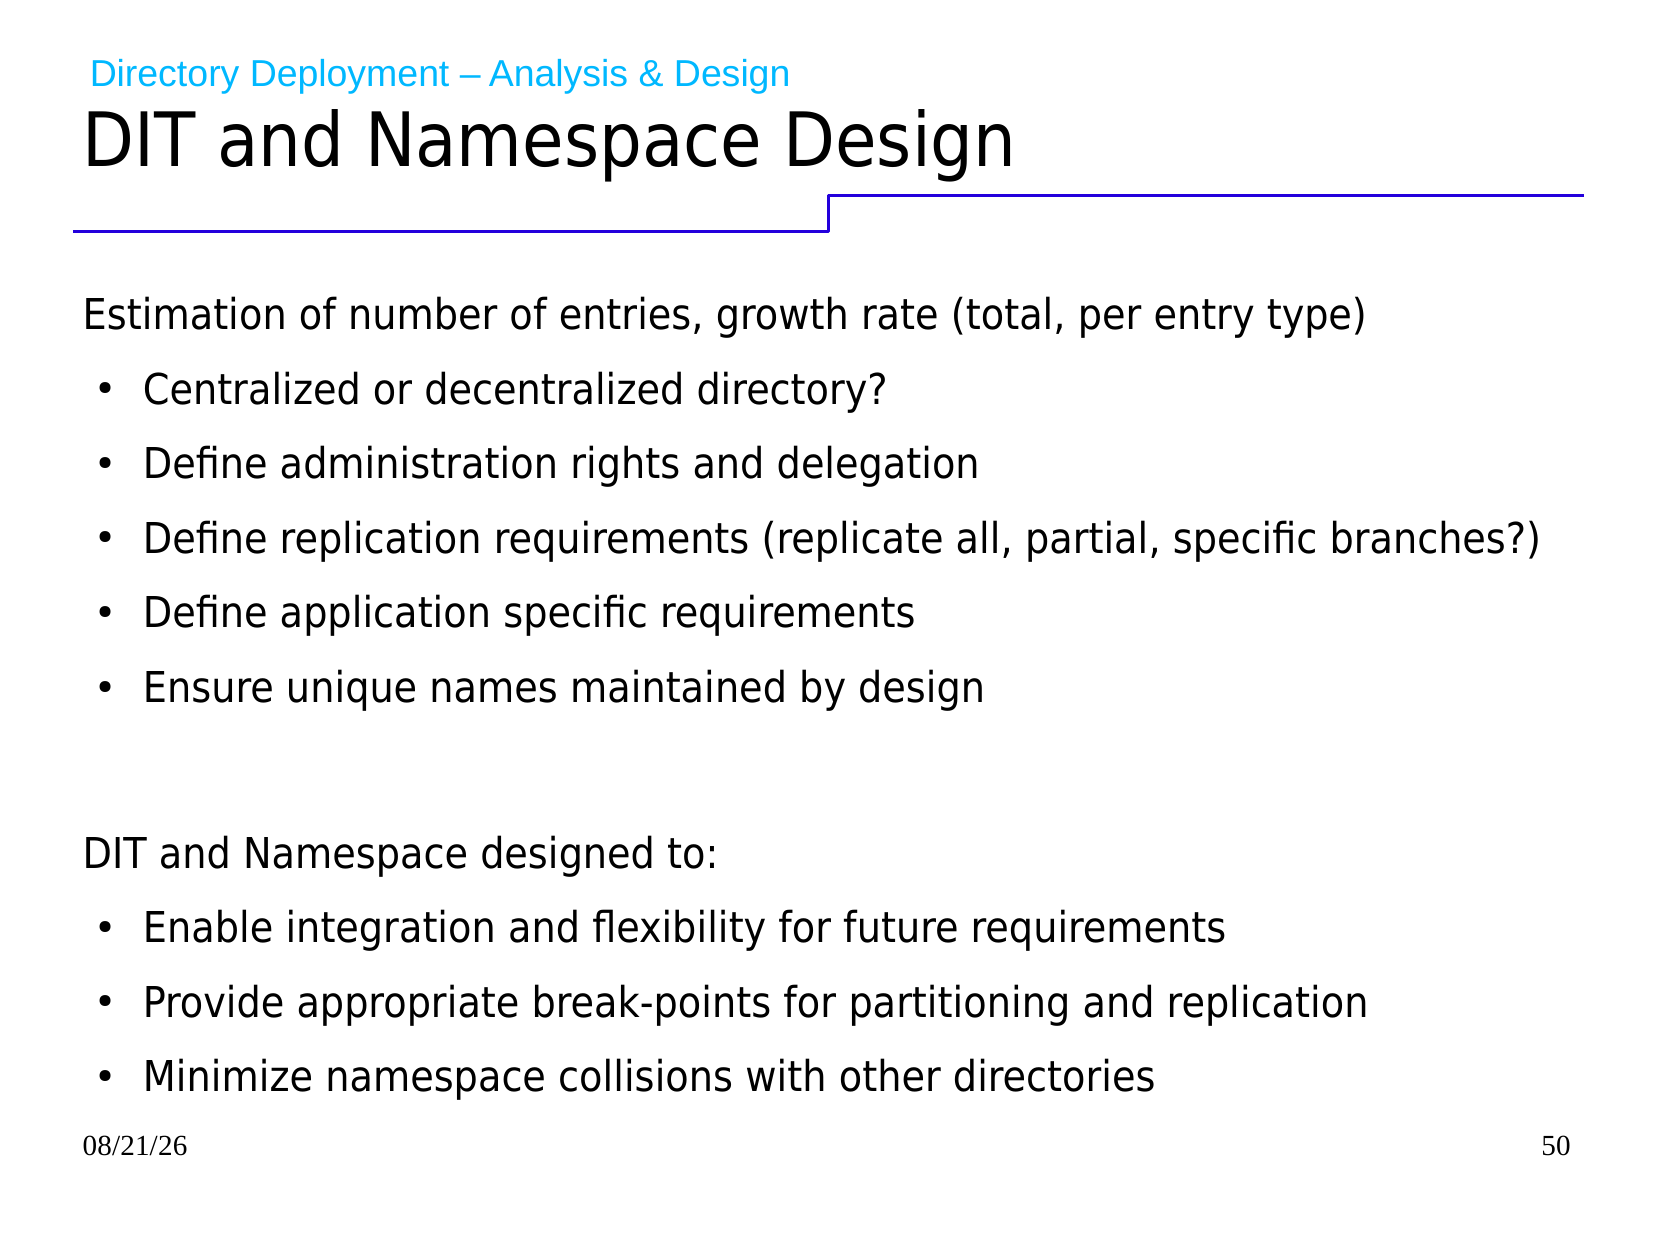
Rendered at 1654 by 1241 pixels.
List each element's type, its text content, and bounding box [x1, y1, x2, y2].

list Estimation of number of entries, growth rate (total, per entry type) Centralized or decentralized directory? Define administration rights and delegation Define replication requirements (replicate all, partial, specific branches?) Define application specific requirements Ensure unique names maintained by design DIT and Namespace designed to: Enable integration and flexibility for future requirements Provide appropriate break-points for partitioning and replication Minimize namespace collisions with other directories [82, 290, 1571, 1109]
title DIT and Namespace Design [82, 49, 1571, 232]
text_box Directory Deployment – Analysis & Design [75, 45, 901, 103]
